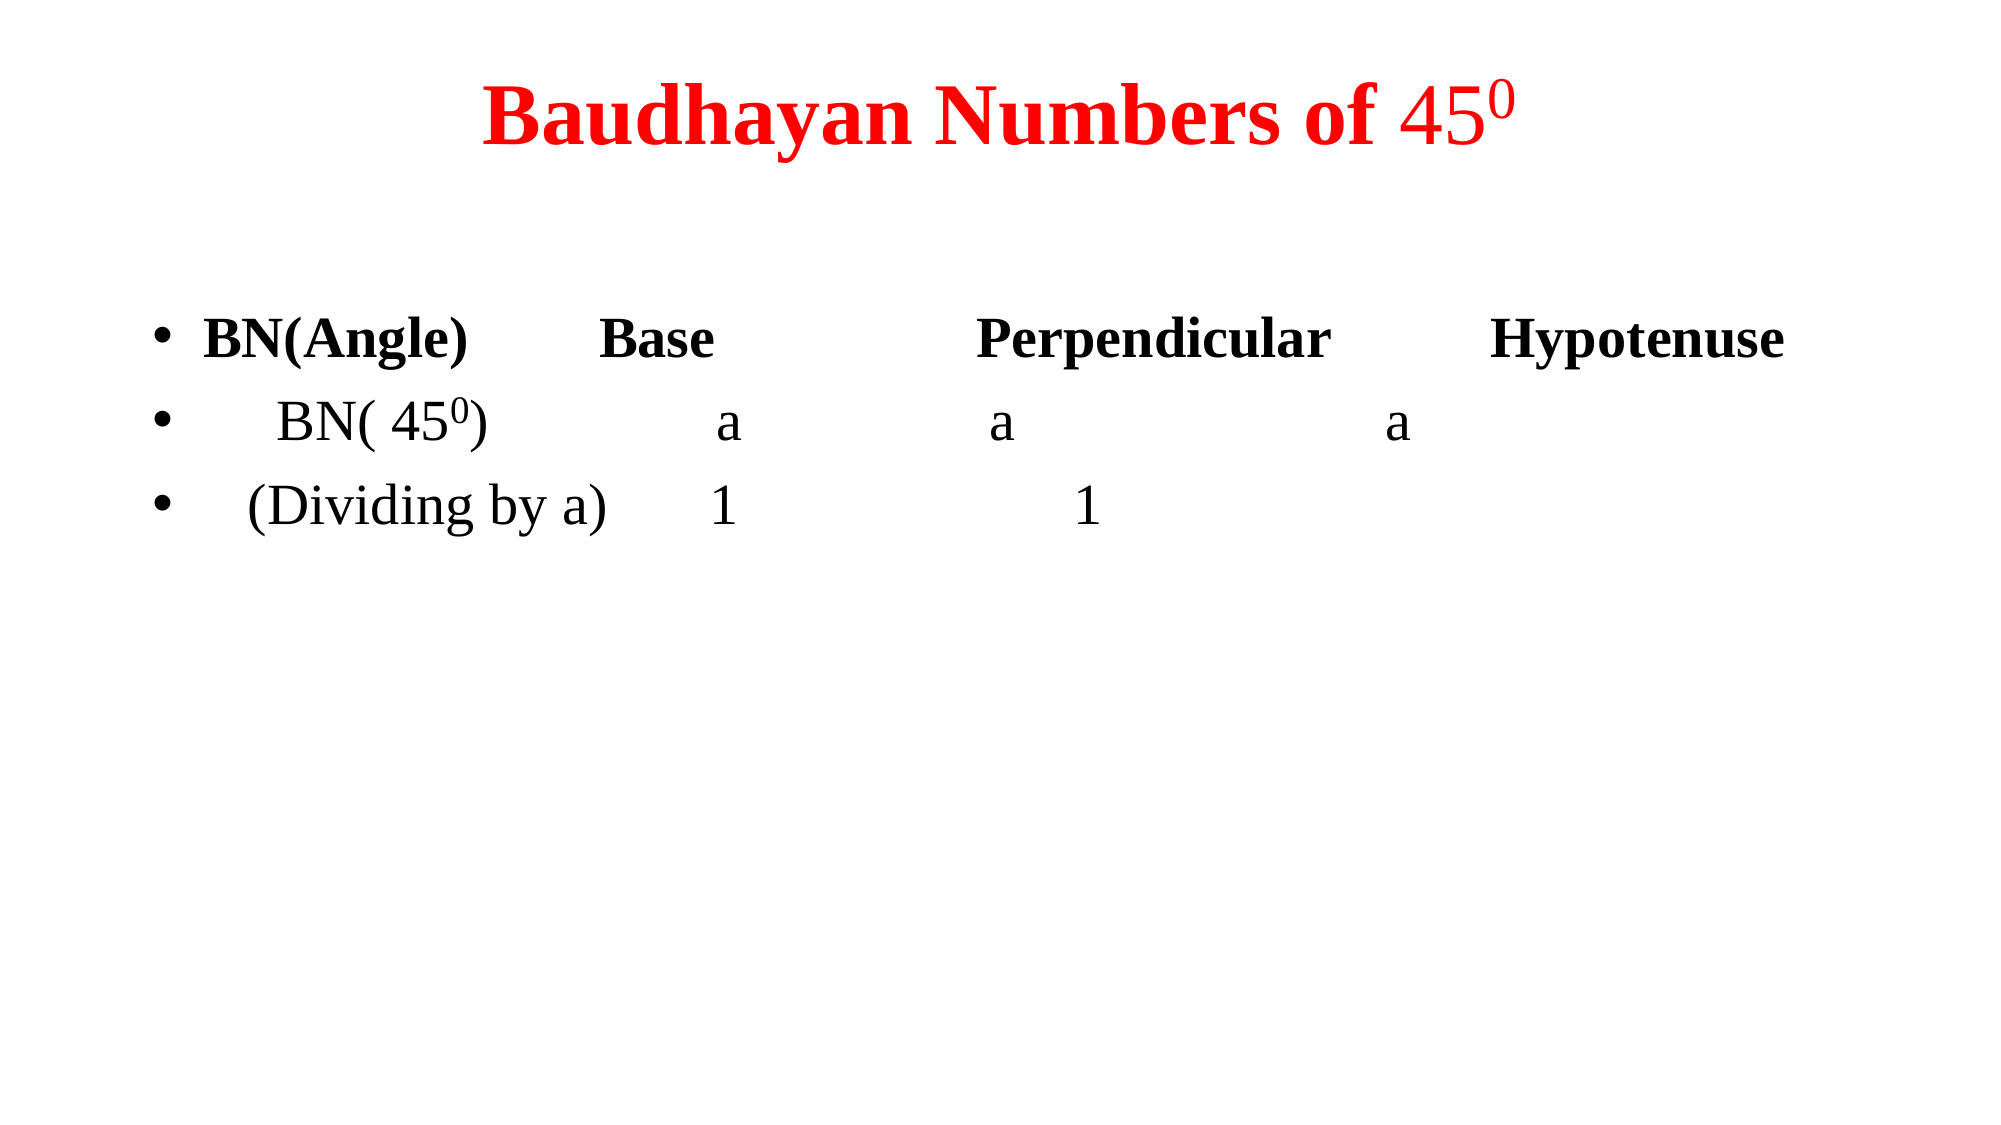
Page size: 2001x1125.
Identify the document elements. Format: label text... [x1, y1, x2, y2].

list BN(Angle) Base Perpendicular Hypotenuse BN( 450) a a a (Dividing by a) 1 1 [137, 299, 1863, 1014]
title Baudhayan Numbers of 450 [137, 59, 1863, 278]
